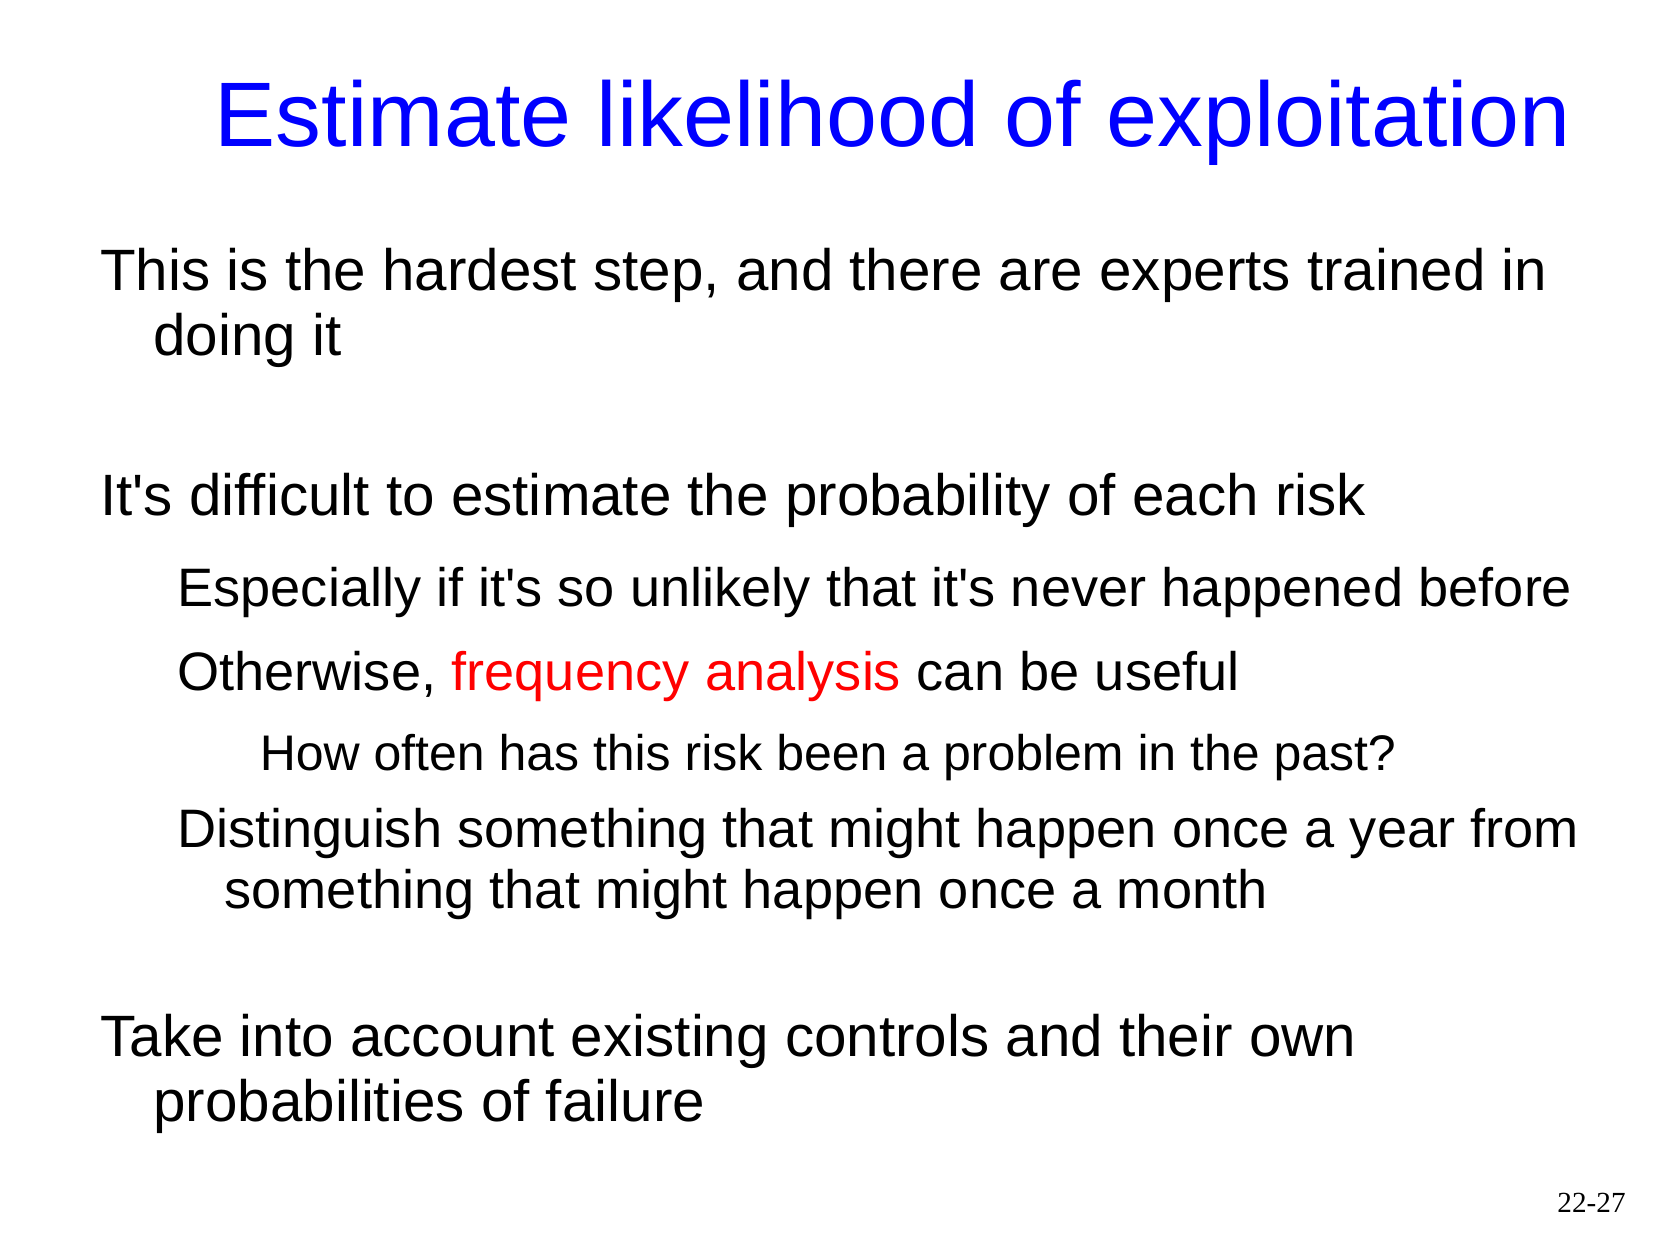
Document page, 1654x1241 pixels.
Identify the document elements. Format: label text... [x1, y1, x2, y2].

list This is the hardest step, and there are experts trained in doing it It's difficult to estimate the probability of each risk Especially if it's so unlikely that it's never happened before Otherwise, frequency analysis can be useful How often has this risk been a problem in the past? Distinguish something that might happen once a year from something that might happen once a month Take into account existing controls and their own probabilities of failure [82, 237, 1599, 1156]
title Estimate likelihood of exploitation [84, 18, 1573, 211]
